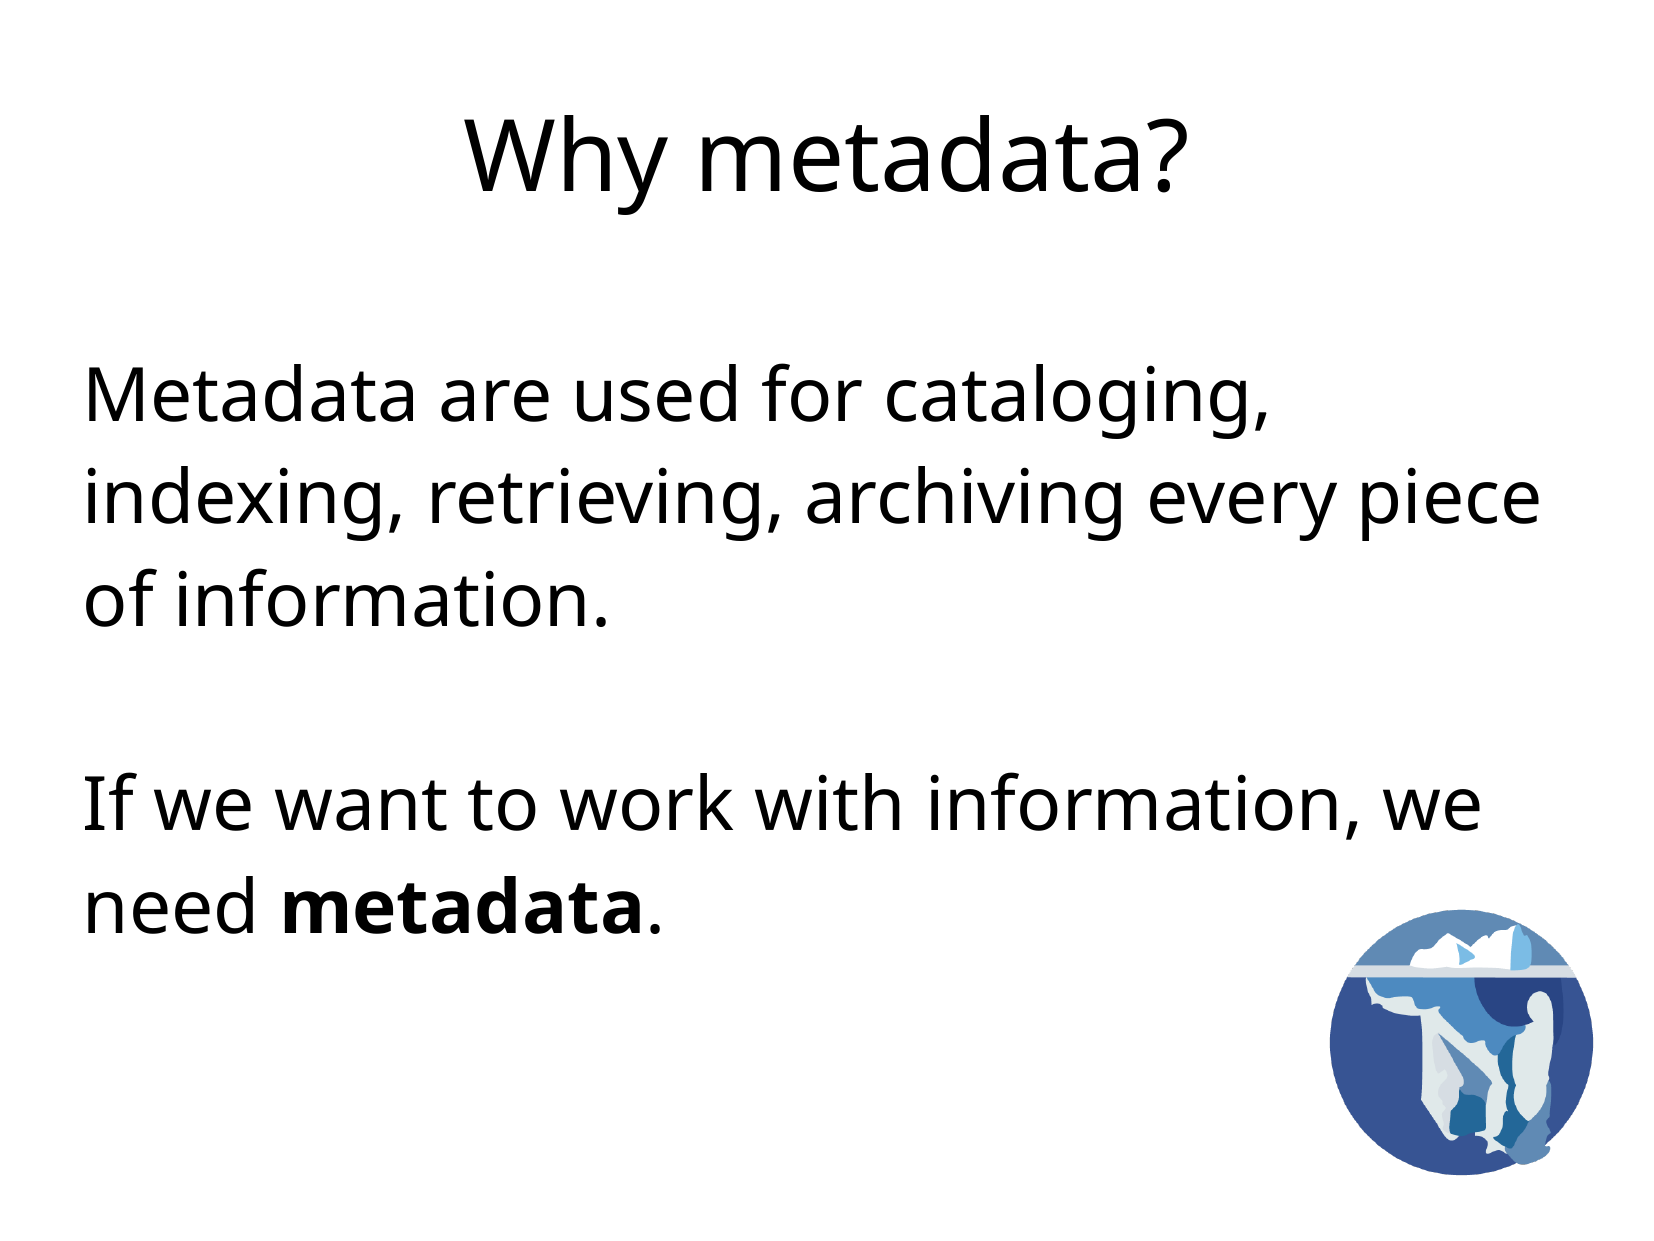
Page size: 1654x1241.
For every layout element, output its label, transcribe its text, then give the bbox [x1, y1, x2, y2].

picture [1328, 909, 1595, 1176]
subtitle Metadata are used for cataloging, indexing, retrieving, archiving every piece of information. If we want to work with information, we need metadata. [82, 258, 1571, 1141]
title Why metadata? [82, 56, 1571, 250]
